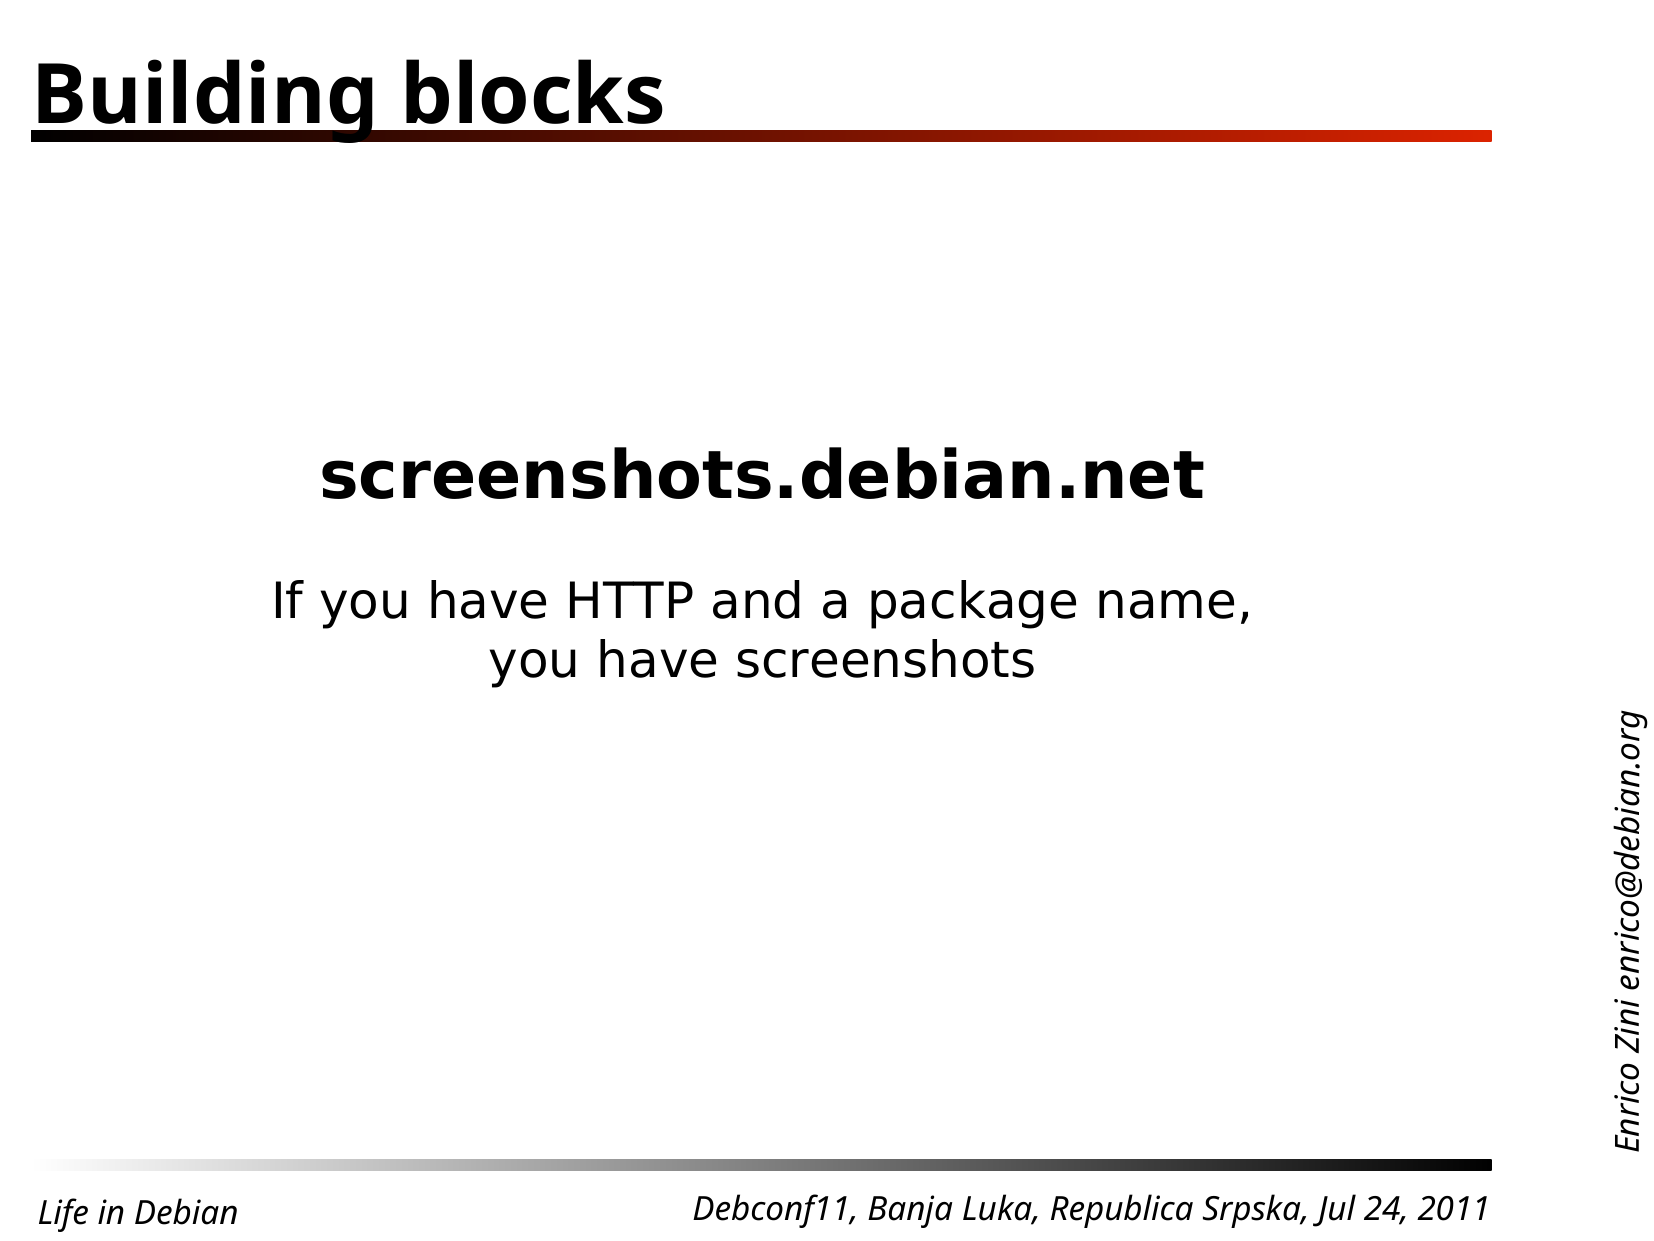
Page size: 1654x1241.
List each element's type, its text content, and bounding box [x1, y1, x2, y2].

text_box screenshots.debian.net If you have HTTP and a package name, you have screenshots [30, 436, 1495, 689]
text_box Building blocks [31, 34, 1438, 168]
